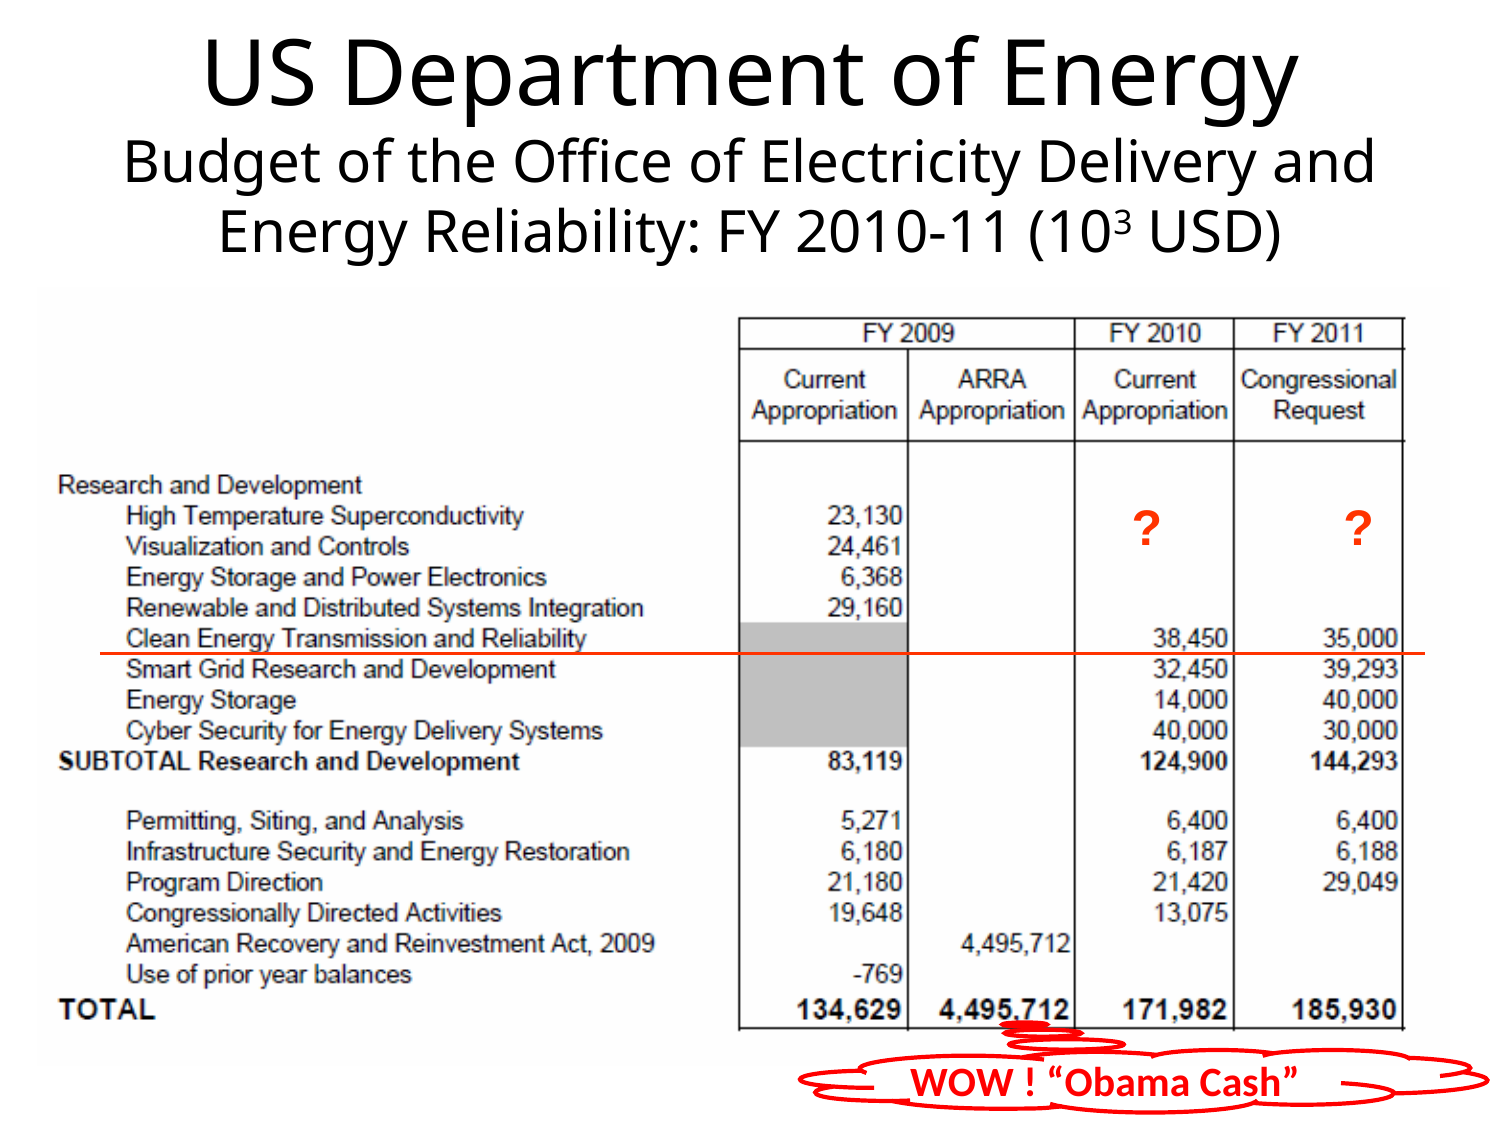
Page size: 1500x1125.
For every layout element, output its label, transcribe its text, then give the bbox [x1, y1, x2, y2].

text_box ? ? [1074, 487, 1426, 563]
text_box [37, 287, 1450, 1066]
text_box WOW ! “Obama Cash” [799, 1050, 1488, 1113]
text_box WOW ! “Obama Cash” [1009, 1039, 1124, 1050]
title US Department of Energy Budget of the Office of Electricity Delivery and Energy Reliability: FY 2010-11 (103 USD) [75, 6, 1426, 272]
text_box WOW ! “Obama Cash” [1004, 1029, 1082, 1037]
